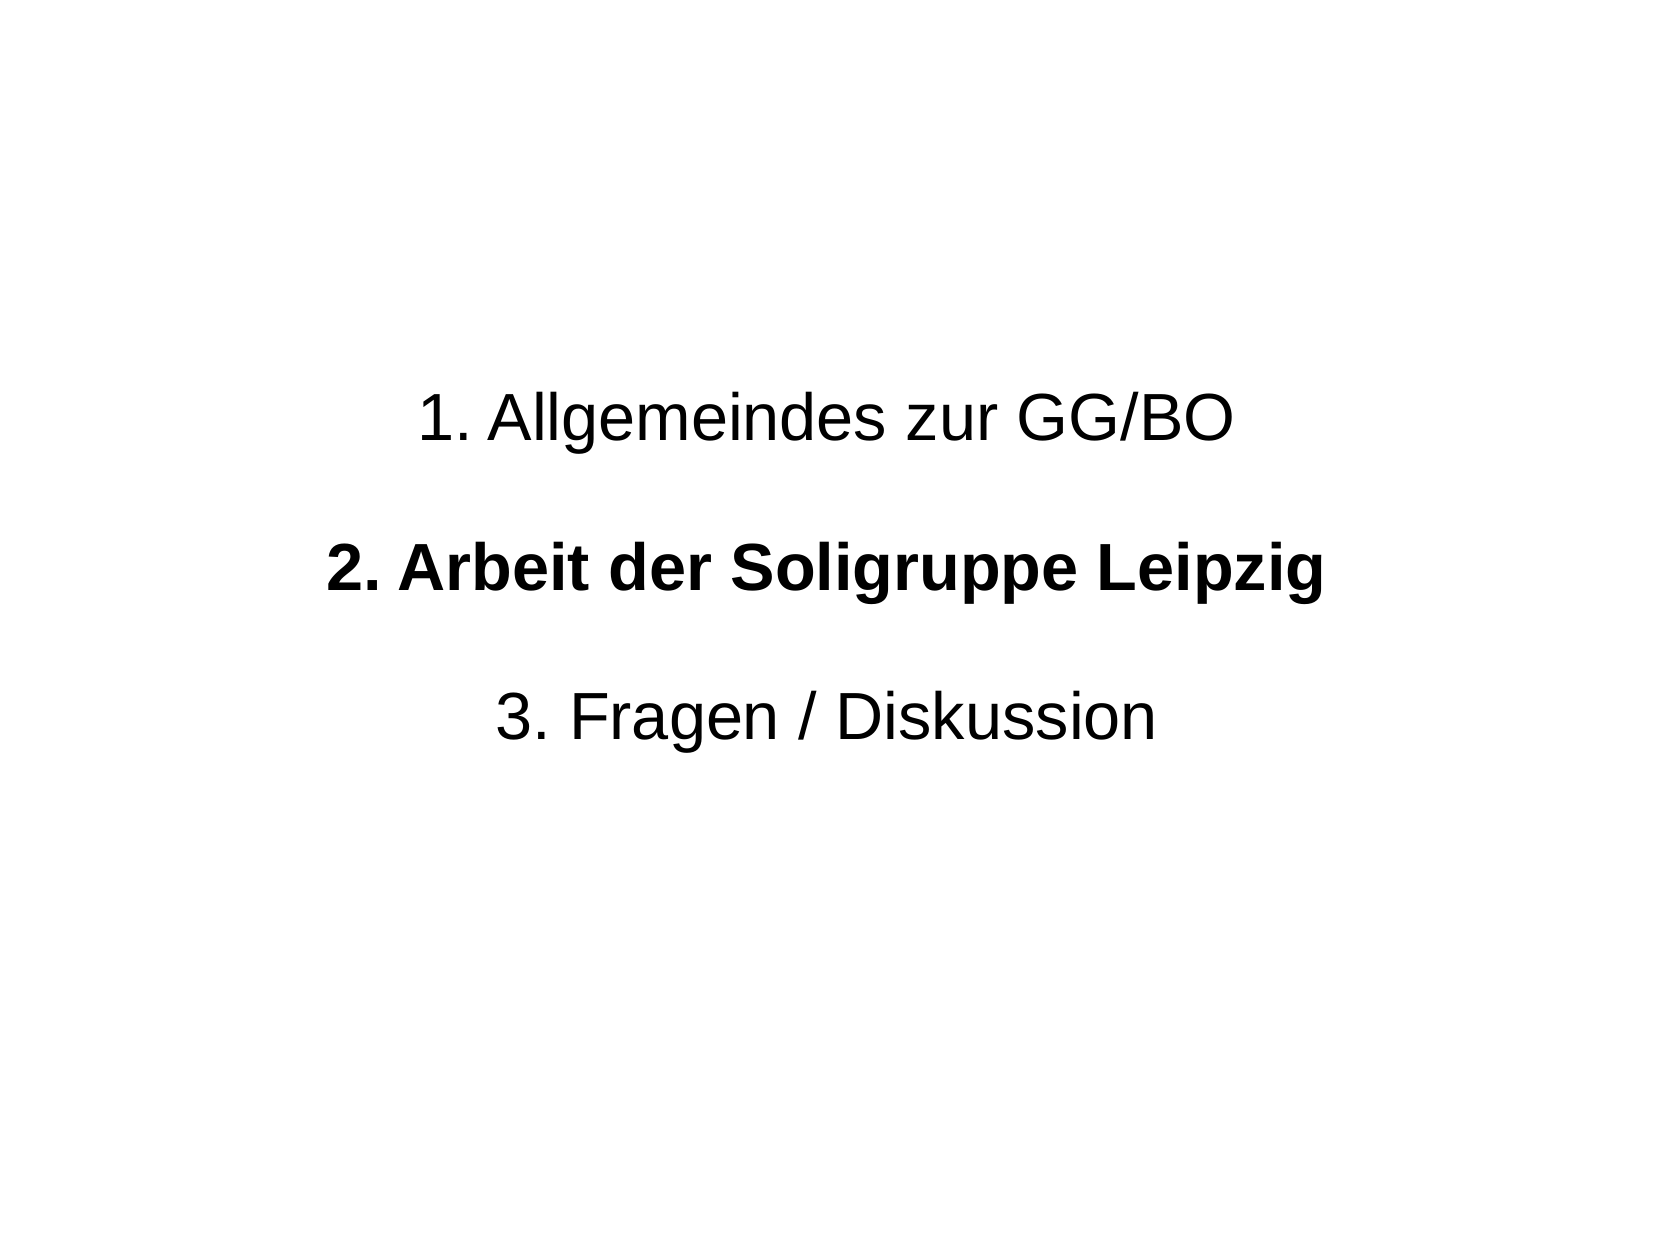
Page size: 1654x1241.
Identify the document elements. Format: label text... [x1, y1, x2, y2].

subtitle 1. Allgemeindes zur GG/BO 2. Arbeit der Soligruppe Leipzig 3. Fragen / Diskussion [82, 49, 1571, 1010]
